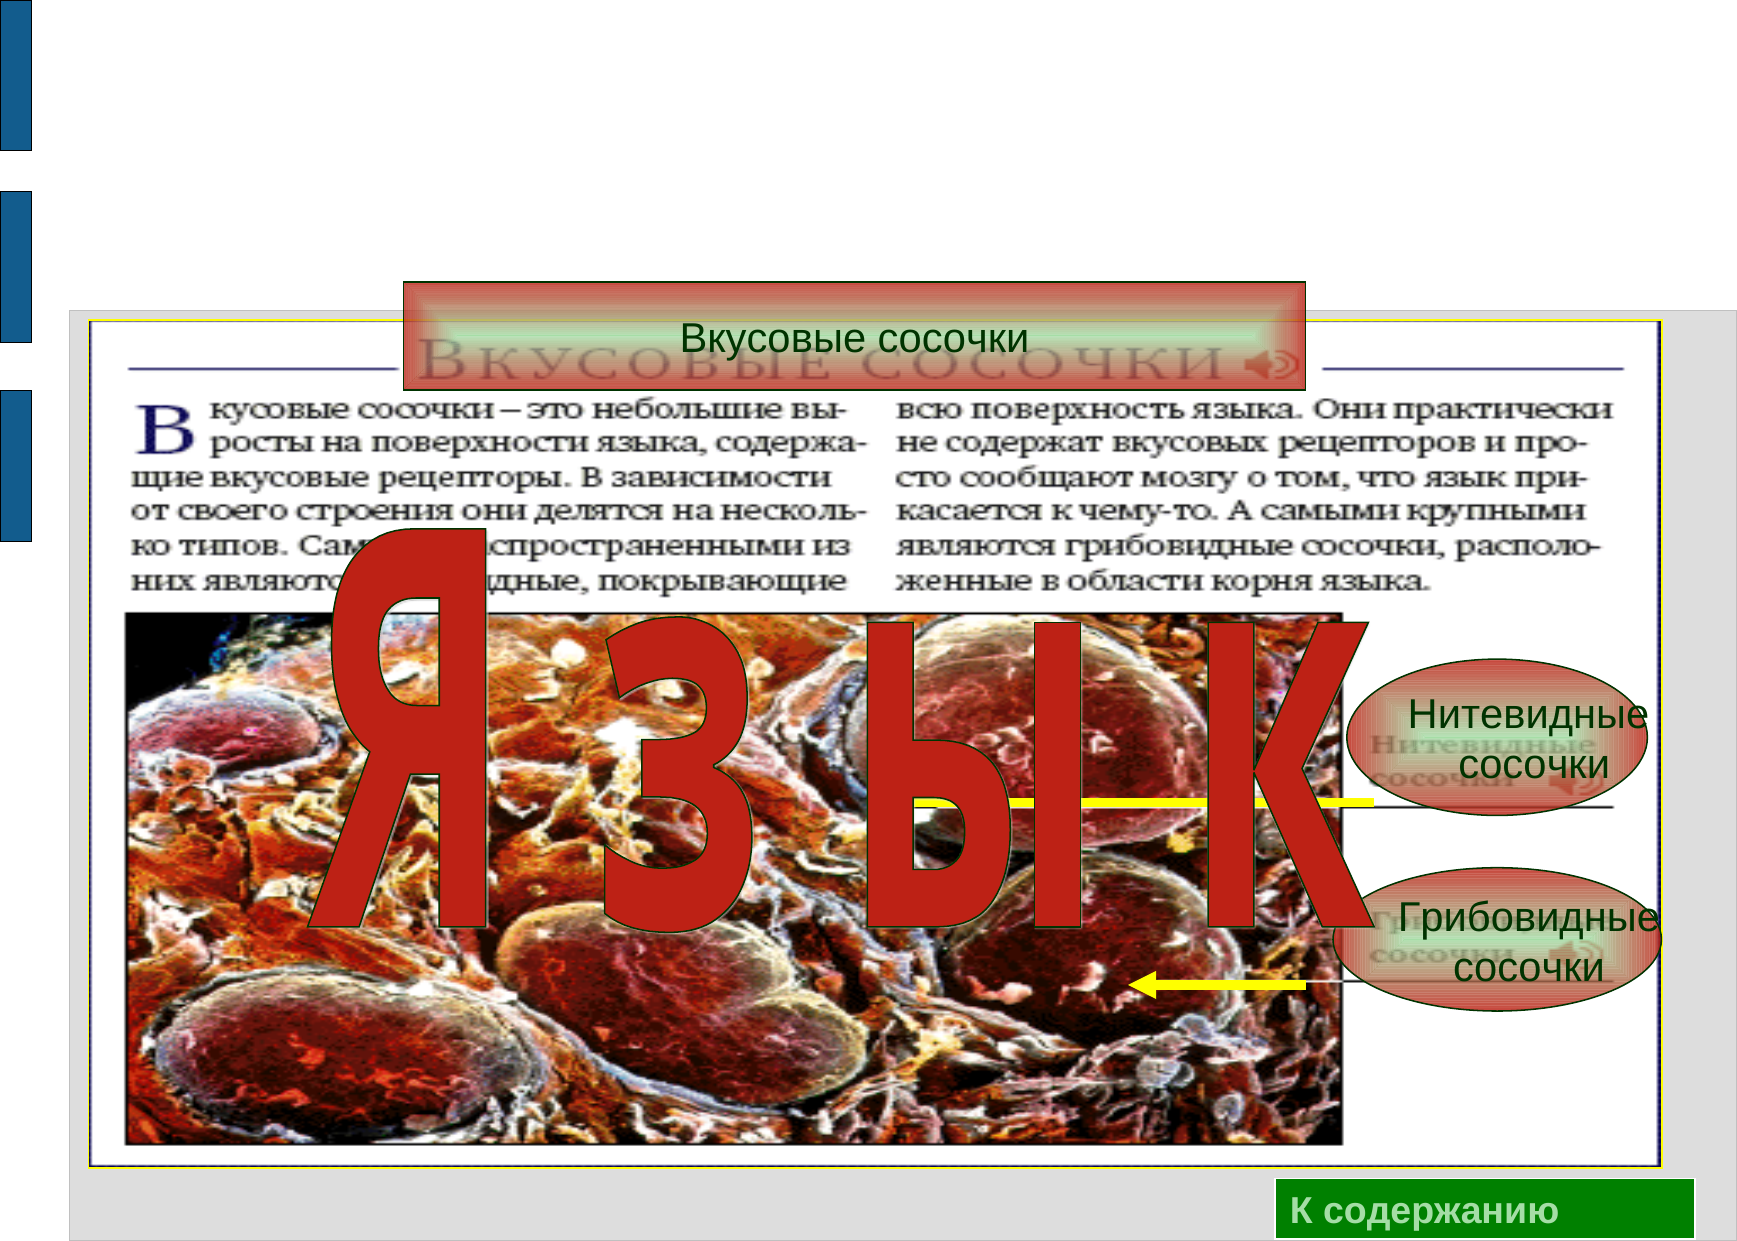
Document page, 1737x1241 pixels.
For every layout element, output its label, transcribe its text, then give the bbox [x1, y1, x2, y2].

text_box К содержанию [1275, 1178, 1696, 1240]
text_box Я з ы к [867, 622, 1011, 927]
text_box Нитевидные сосочки [1346, 659, 1648, 816]
picture [1254, 776, 1264, 798]
text_box Вкусовые сосочки [403, 281, 1306, 390]
text_box Грибовидные сосочки [1332, 867, 1662, 1012]
text_box Я з ы к [1034, 622, 1081, 927]
picture [89, 320, 1662, 1168]
text_box Я з ы к [604, 616, 752, 933]
text_box Я з ы к [1208, 622, 1375, 927]
text_box Я з ы к [307, 528, 486, 927]
picture [914, 807, 964, 869]
list [914, 798, 945, 807]
